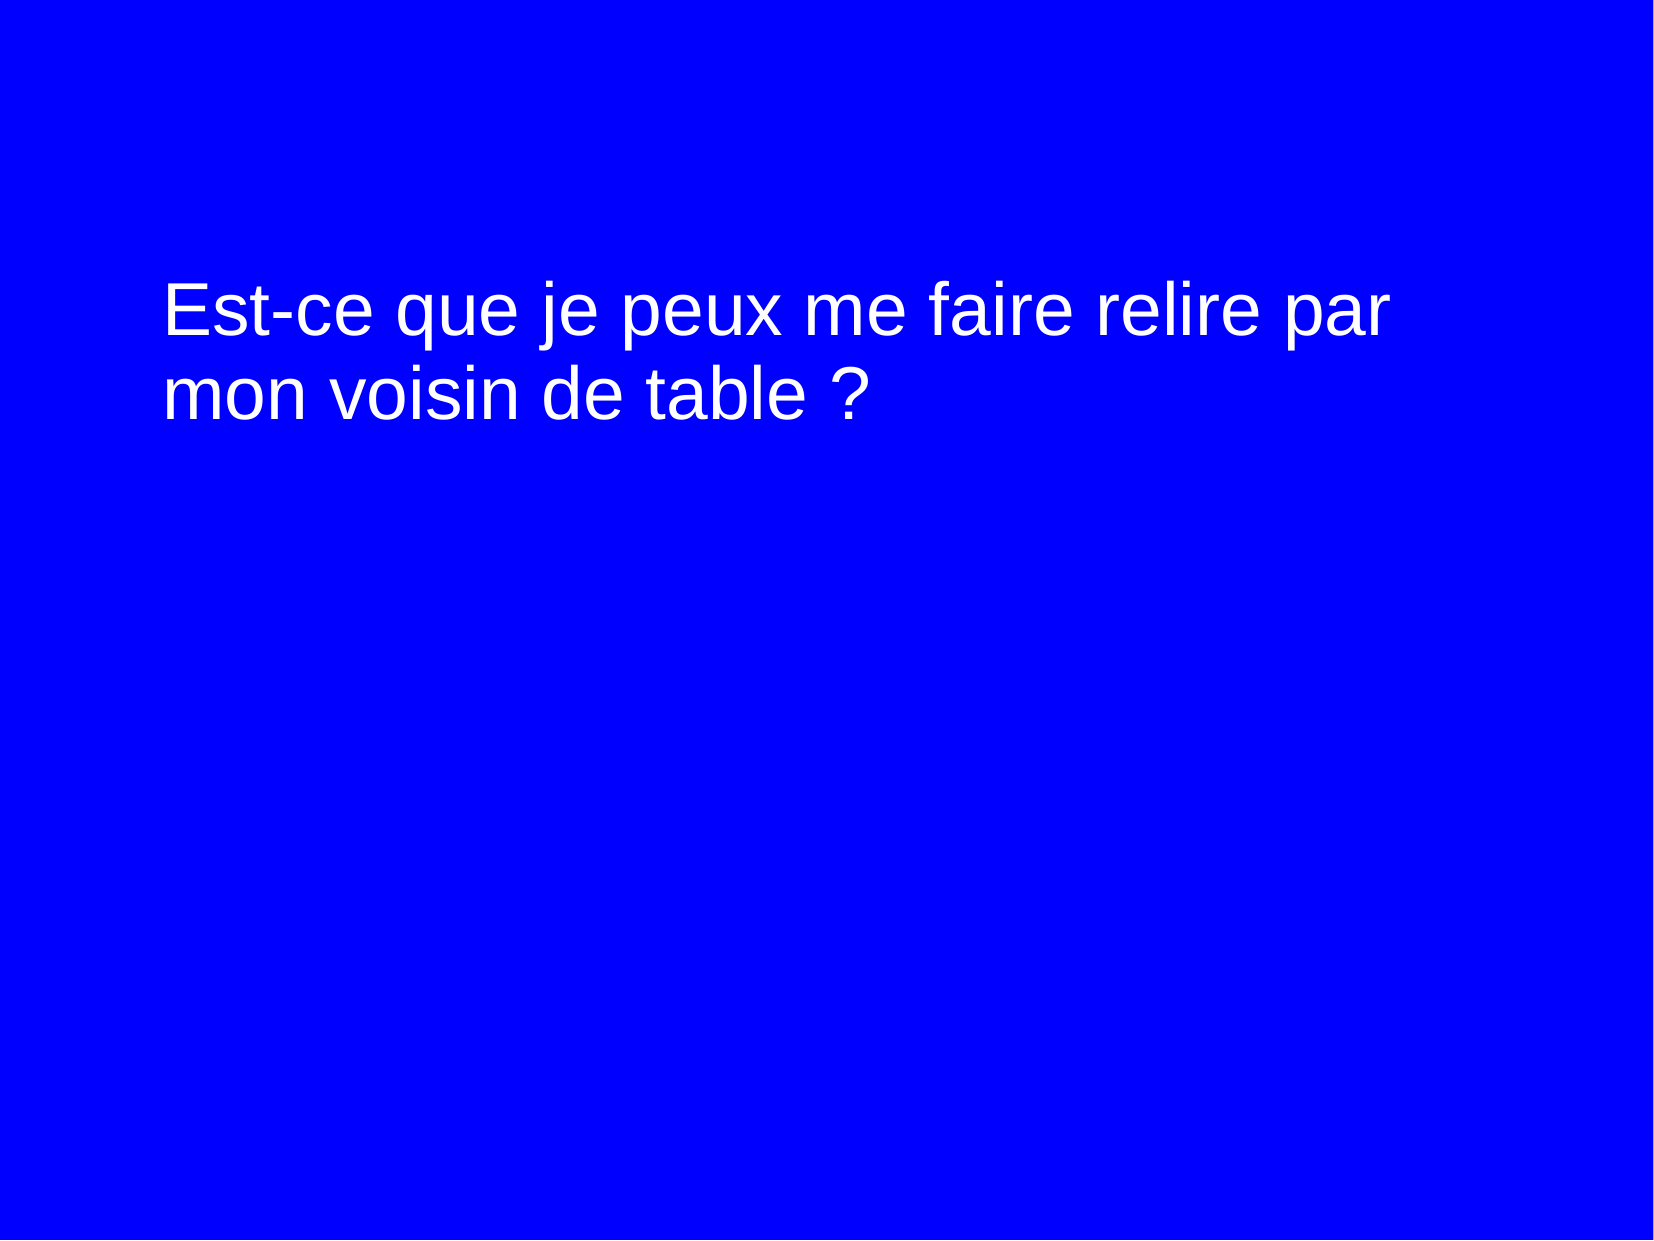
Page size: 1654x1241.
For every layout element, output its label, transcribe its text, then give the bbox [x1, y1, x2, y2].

text_box Est-ce que je peux me faire relire par mon voisin de table ? [147, 260, 1536, 443]
